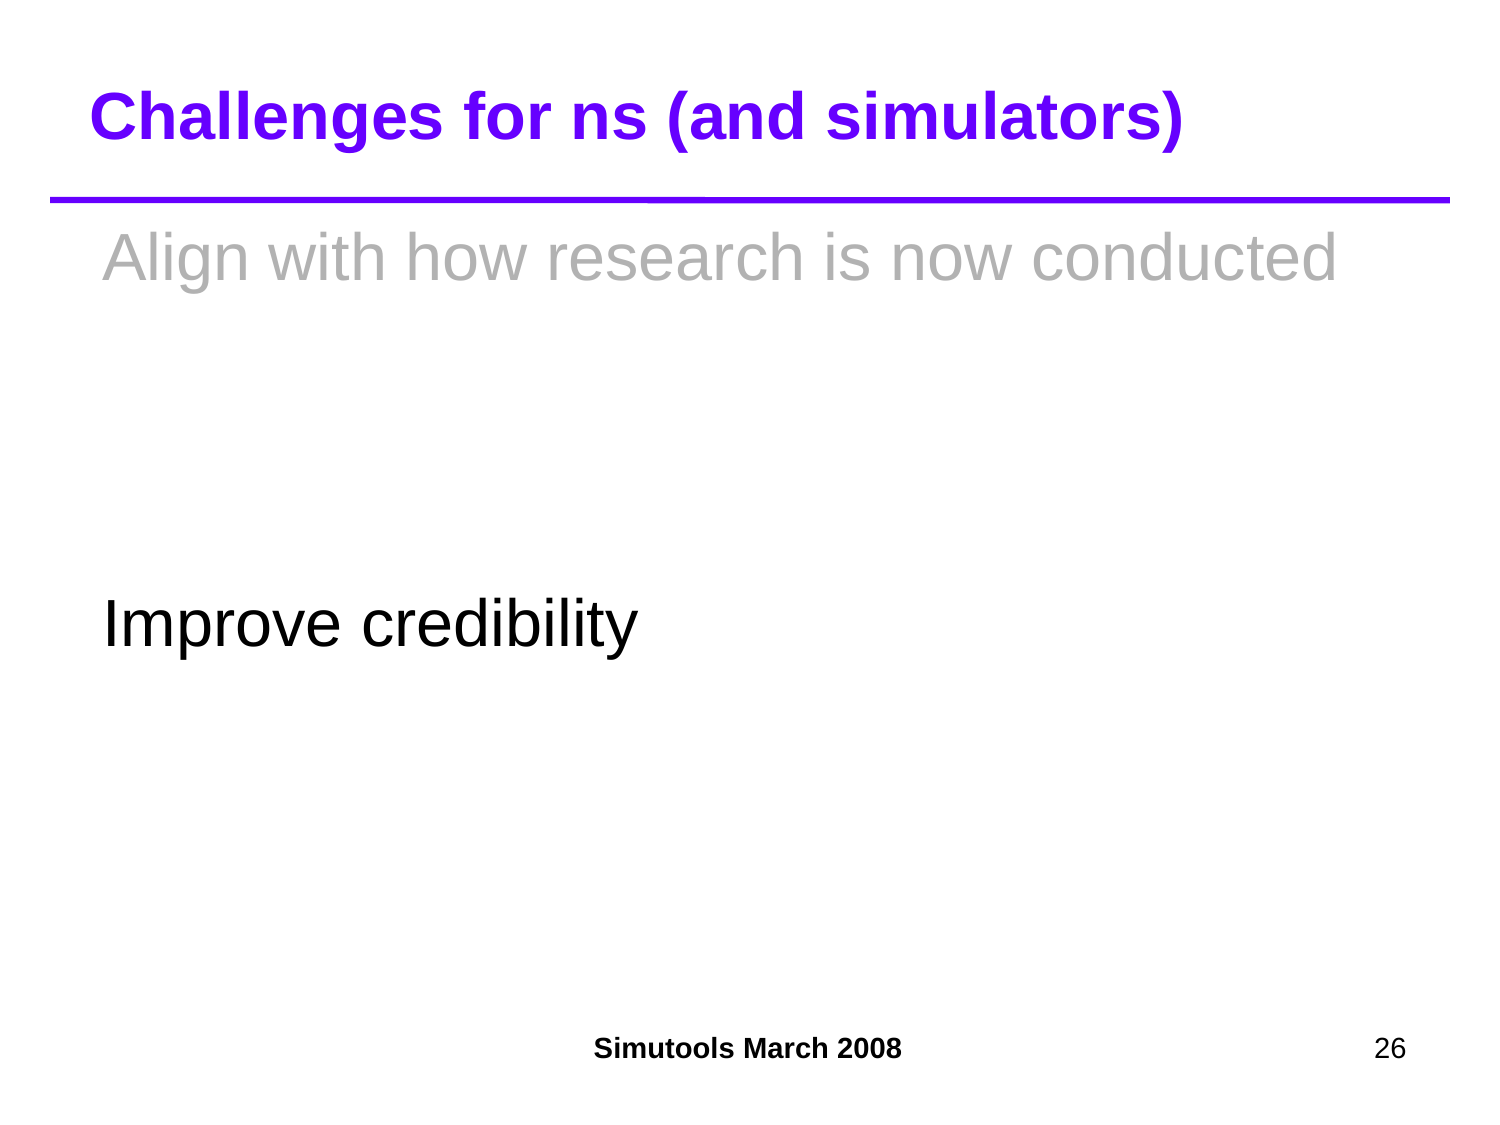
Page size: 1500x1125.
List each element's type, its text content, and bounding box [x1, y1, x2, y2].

title Challenges for ns (and simulators) [75, 68, 1426, 165]
list Align with how research is now conducted Improve credibility [87, 212, 1438, 775]
